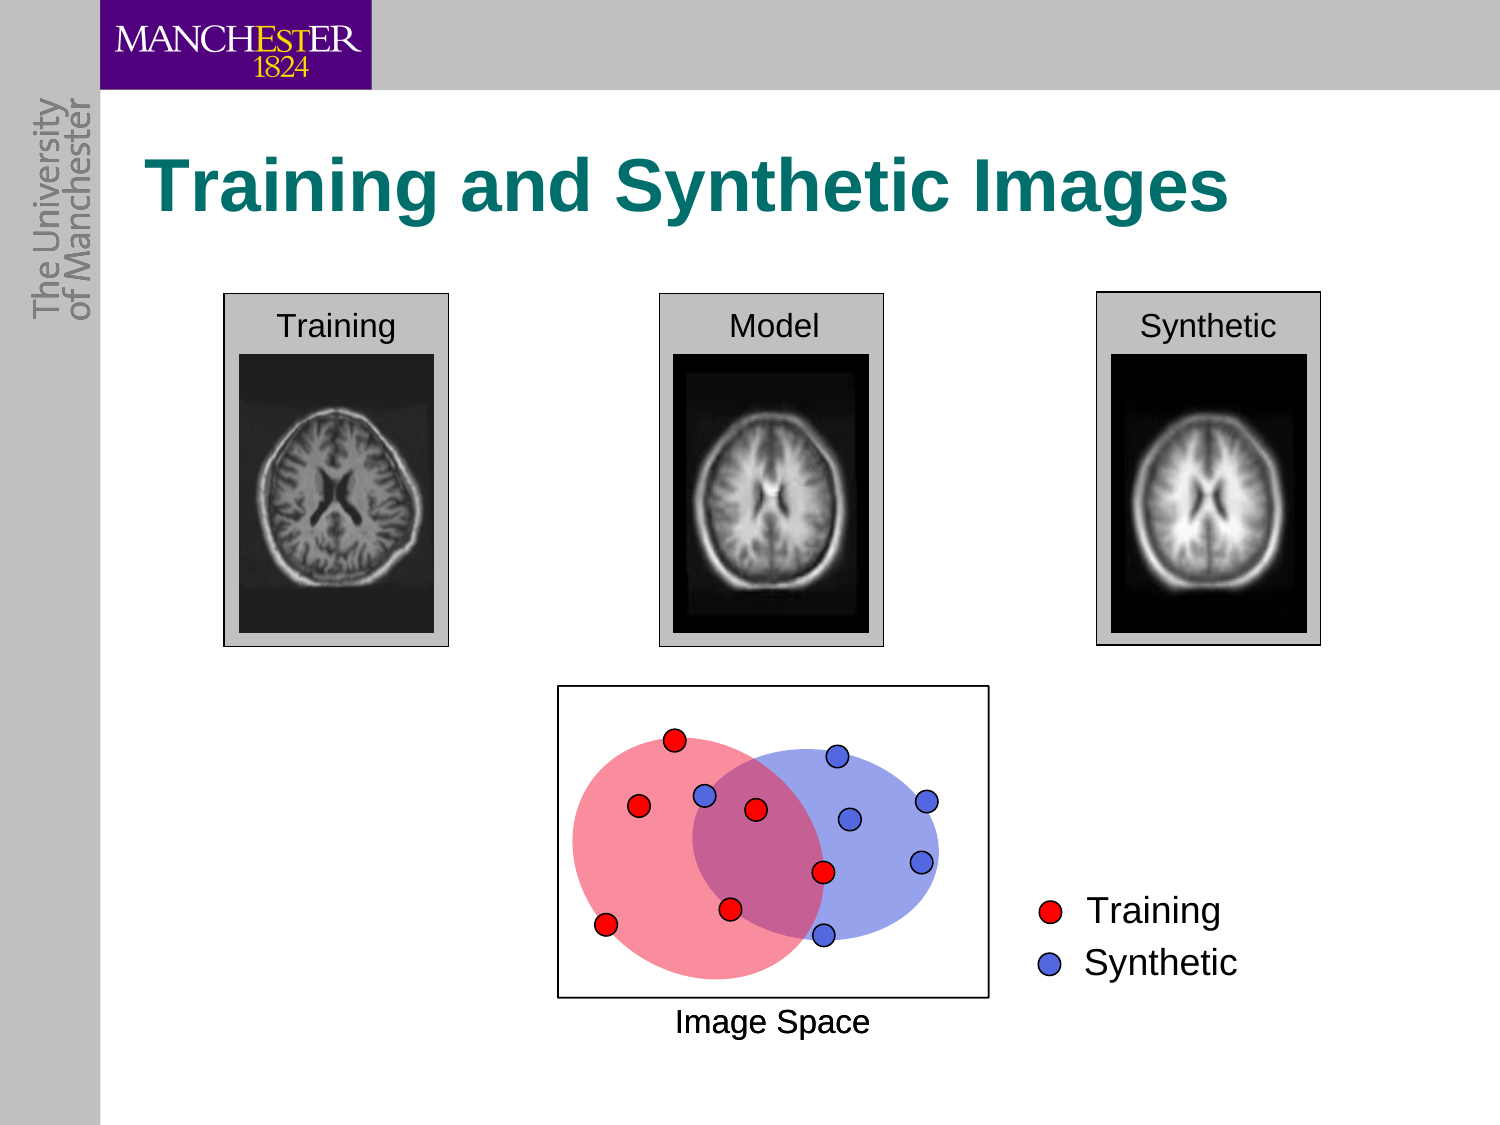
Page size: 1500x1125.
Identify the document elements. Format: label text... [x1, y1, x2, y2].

text_box Training [1071, 884, 1238, 936]
text_box [1039, 901, 1062, 924]
text_box Image Space [660, 995, 887, 1049]
picture [0, 0, 372, 320]
text_box [1038, 953, 1061, 976]
title Training and Synthetic Images [129, 120, 1406, 251]
text_box [572, 729, 939, 980]
picture [1111, 354, 1307, 633]
text_box Model [714, 299, 835, 353]
text_box [224, 293, 449, 647]
text_box Synthetic [1124, 299, 1292, 353]
picture [239, 354, 434, 633]
picture [673, 354, 869, 633]
text_box Synthetic [1069, 936, 1254, 991]
text_box [659, 293, 884, 647]
text_box Training [261, 299, 412, 353]
text_box [1096, 291, 1321, 645]
